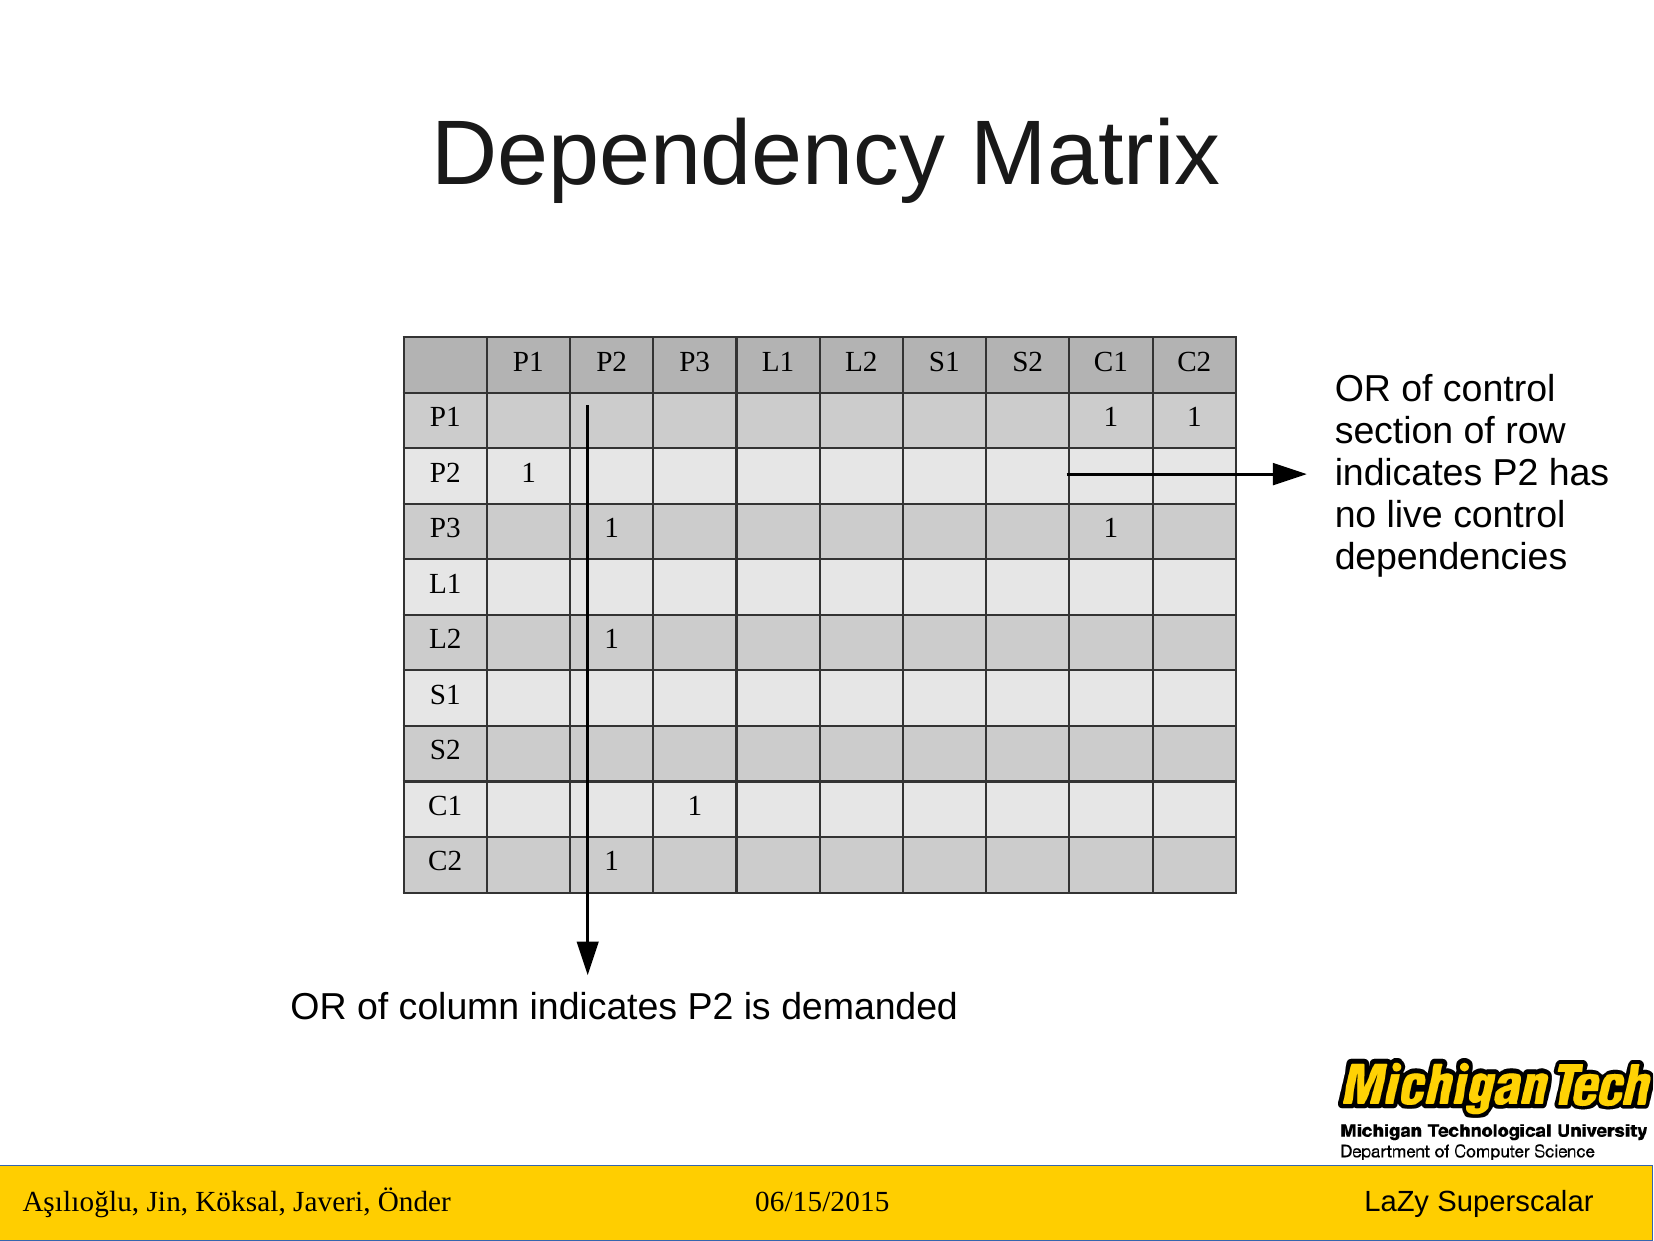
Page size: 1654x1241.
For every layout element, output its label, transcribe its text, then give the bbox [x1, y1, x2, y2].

table_cell [488, 838, 569, 892]
table_cell [904, 783, 985, 836]
text_box OR of control section of row indicates P2 has no live control dependencies [1320, 360, 1653, 586]
table_cell [589, 449, 652, 503]
table_cell [987, 727, 1068, 780]
table_cell [738, 449, 819, 503]
table_cell [821, 838, 902, 892]
table_cell P1 [405, 394, 486, 447]
table_cell 1 [571, 838, 586, 892]
table_cell P3 [405, 505, 486, 558]
table_cell 1 [1154, 394, 1235, 447]
table_cell [488, 727, 569, 780]
table_cell [904, 671, 985, 725]
table_header [405, 338, 486, 392]
table_cell [654, 449, 735, 503]
table_cell [987, 449, 1068, 503]
table_cell 1 [488, 449, 569, 503]
table_cell [738, 783, 819, 836]
table_cell [571, 727, 586, 780]
table_cell [821, 560, 902, 614]
table_cell [987, 394, 1068, 447]
table_cell [904, 838, 985, 892]
table_cell [821, 394, 902, 447]
table_cell [738, 838, 819, 892]
table_cell [488, 783, 569, 836]
table_cell [589, 560, 652, 614]
table_cell 1 [589, 838, 652, 892]
table_cell [654, 505, 735, 558]
table_cell 1 [589, 505, 652, 558]
table_cell [488, 616, 569, 669]
table_cell [1070, 727, 1152, 780]
table_cell L2 [405, 616, 486, 669]
table_cell [904, 560, 985, 614]
table_cell [654, 616, 735, 669]
table_header S2 [987, 338, 1068, 392]
table_cell 1 [1070, 505, 1152, 558]
table_cell [1070, 449, 1152, 473]
table_cell [821, 505, 902, 558]
table_cell L1 [405, 560, 486, 614]
table_cell [571, 783, 586, 836]
table_cell [738, 505, 819, 558]
table_header C2 [1154, 338, 1235, 392]
table_cell [589, 671, 652, 725]
table_cell [821, 727, 902, 780]
table_cell [987, 671, 1068, 725]
title Dependency Matrix [82, 49, 1571, 257]
table_cell 1 [589, 616, 652, 669]
table_cell [1070, 671, 1152, 725]
table_cell [1070, 783, 1152, 836]
table_cell 1 [571, 616, 586, 669]
table_cell [654, 560, 735, 614]
picture [1338, 1058, 1654, 1160]
table_cell [1070, 838, 1152, 892]
table_cell [904, 449, 985, 503]
table_cell [1154, 616, 1235, 669]
table_cell [488, 505, 569, 558]
table_header C1 [1070, 338, 1152, 392]
table_cell [987, 838, 1068, 892]
table_cell [904, 727, 985, 780]
table_cell [589, 727, 652, 780]
table_cell [1154, 727, 1235, 780]
table_cell [571, 560, 586, 614]
table_cell [589, 783, 652, 836]
table_cell [488, 394, 569, 447]
table_cell [1154, 560, 1235, 614]
table_cell S1 [405, 671, 486, 725]
table_cell [821, 616, 902, 669]
table_header P1 [488, 338, 569, 392]
table_cell [654, 394, 735, 447]
table_cell P2 [405, 449, 486, 503]
table_cell S2 [405, 727, 486, 780]
table_cell [654, 838, 735, 892]
table_cell [1154, 671, 1235, 725]
table_cell 1 [1070, 394, 1152, 447]
table_header L1 [738, 338, 819, 392]
table_cell [738, 394, 819, 447]
table_cell [821, 783, 902, 836]
table_cell [1154, 505, 1235, 558]
table_cell [1154, 449, 1235, 473]
table_cell [654, 671, 735, 725]
table_cell [738, 671, 819, 725]
table_header P3 [654, 338, 735, 392]
table_cell C1 [405, 783, 486, 836]
table_cell C2 [405, 838, 486, 892]
table_cell [1154, 838, 1235, 892]
table_cell [1070, 616, 1152, 669]
table_cell [571, 671, 586, 725]
table_cell [1070, 476, 1152, 503]
table_cell [488, 671, 569, 725]
table_cell [987, 505, 1068, 558]
table_cell [821, 449, 902, 503]
table_cell [1154, 476, 1235, 503]
table_cell 1 [571, 505, 586, 558]
table_cell [571, 449, 586, 503]
table_cell [1154, 783, 1235, 836]
table_header S1 [904, 338, 985, 392]
table_cell [904, 394, 985, 447]
text_box OR of column indicates P2 is demanded [275, 978, 973, 1036]
table_cell [904, 505, 985, 558]
table_cell [987, 616, 1068, 669]
table_cell [904, 616, 985, 669]
table_cell [987, 560, 1068, 614]
table_cell [1070, 560, 1152, 614]
table_cell [738, 616, 819, 669]
table_cell [488, 560, 569, 614]
table_header L2 [821, 338, 902, 392]
table_cell [821, 671, 902, 725]
table_header P2 [571, 338, 652, 392]
table_cell [738, 727, 819, 780]
table_cell [654, 727, 735, 780]
table_cell 1 [654, 783, 735, 836]
table_cell [571, 394, 652, 447]
table_cell [987, 783, 1068, 836]
table_cell [738, 560, 819, 614]
